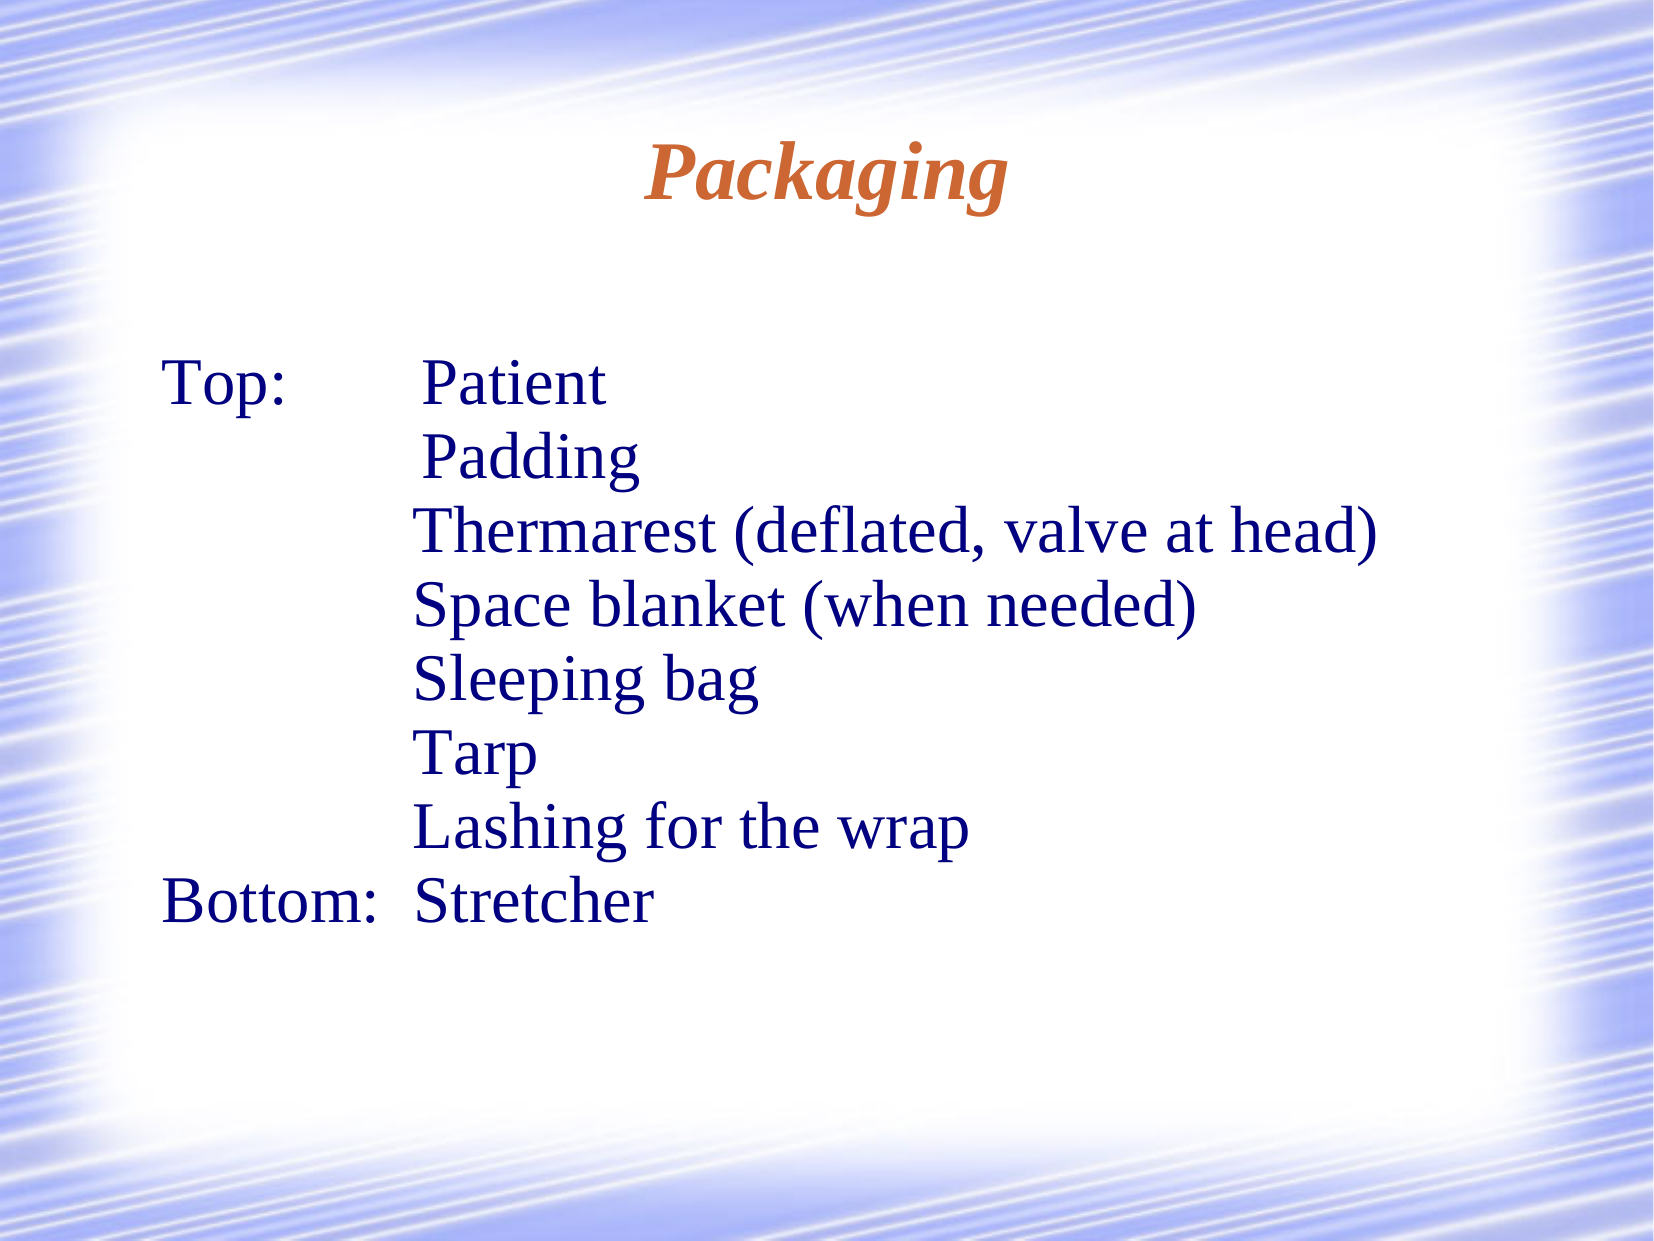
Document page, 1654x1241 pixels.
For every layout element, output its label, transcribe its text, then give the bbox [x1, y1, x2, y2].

list Top: Patient Padding Thermarest (deflated, valve at head) Space blanket (when needed) Sleeping bag Tarp Lashing for the wrap Bottom: Stretcher [121, 344, 1534, 1065]
title Packaging [121, 67, 1534, 275]
picture [0, 0, 1654, 1241]
